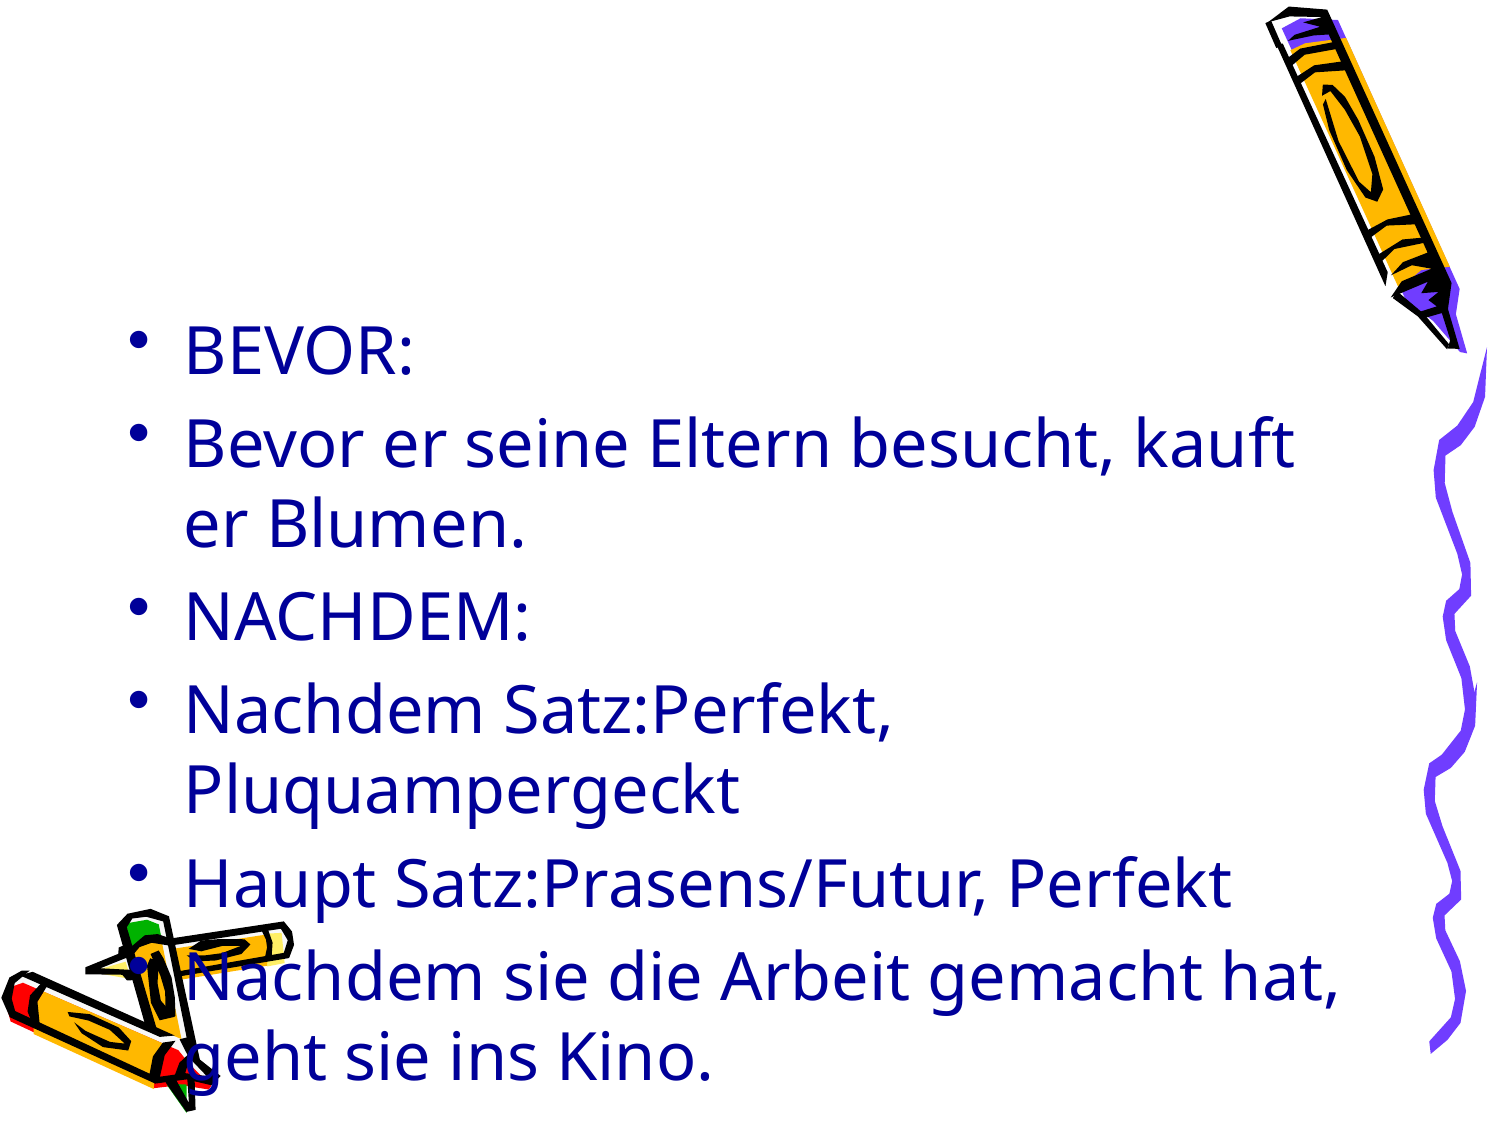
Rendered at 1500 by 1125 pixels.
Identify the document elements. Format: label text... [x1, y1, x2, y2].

list BEVOR: Bevor er seine Eltern besucht, kauft er Blumen. NACHDEM: Nachdem Satz:Perfekt, Pluquampergeckt Haupt Satz:Prasens/Futur, Perfekt Nachdem sie die Arbeit gemacht hat, geht sie ins Kino. [112, 299, 1375, 900]
